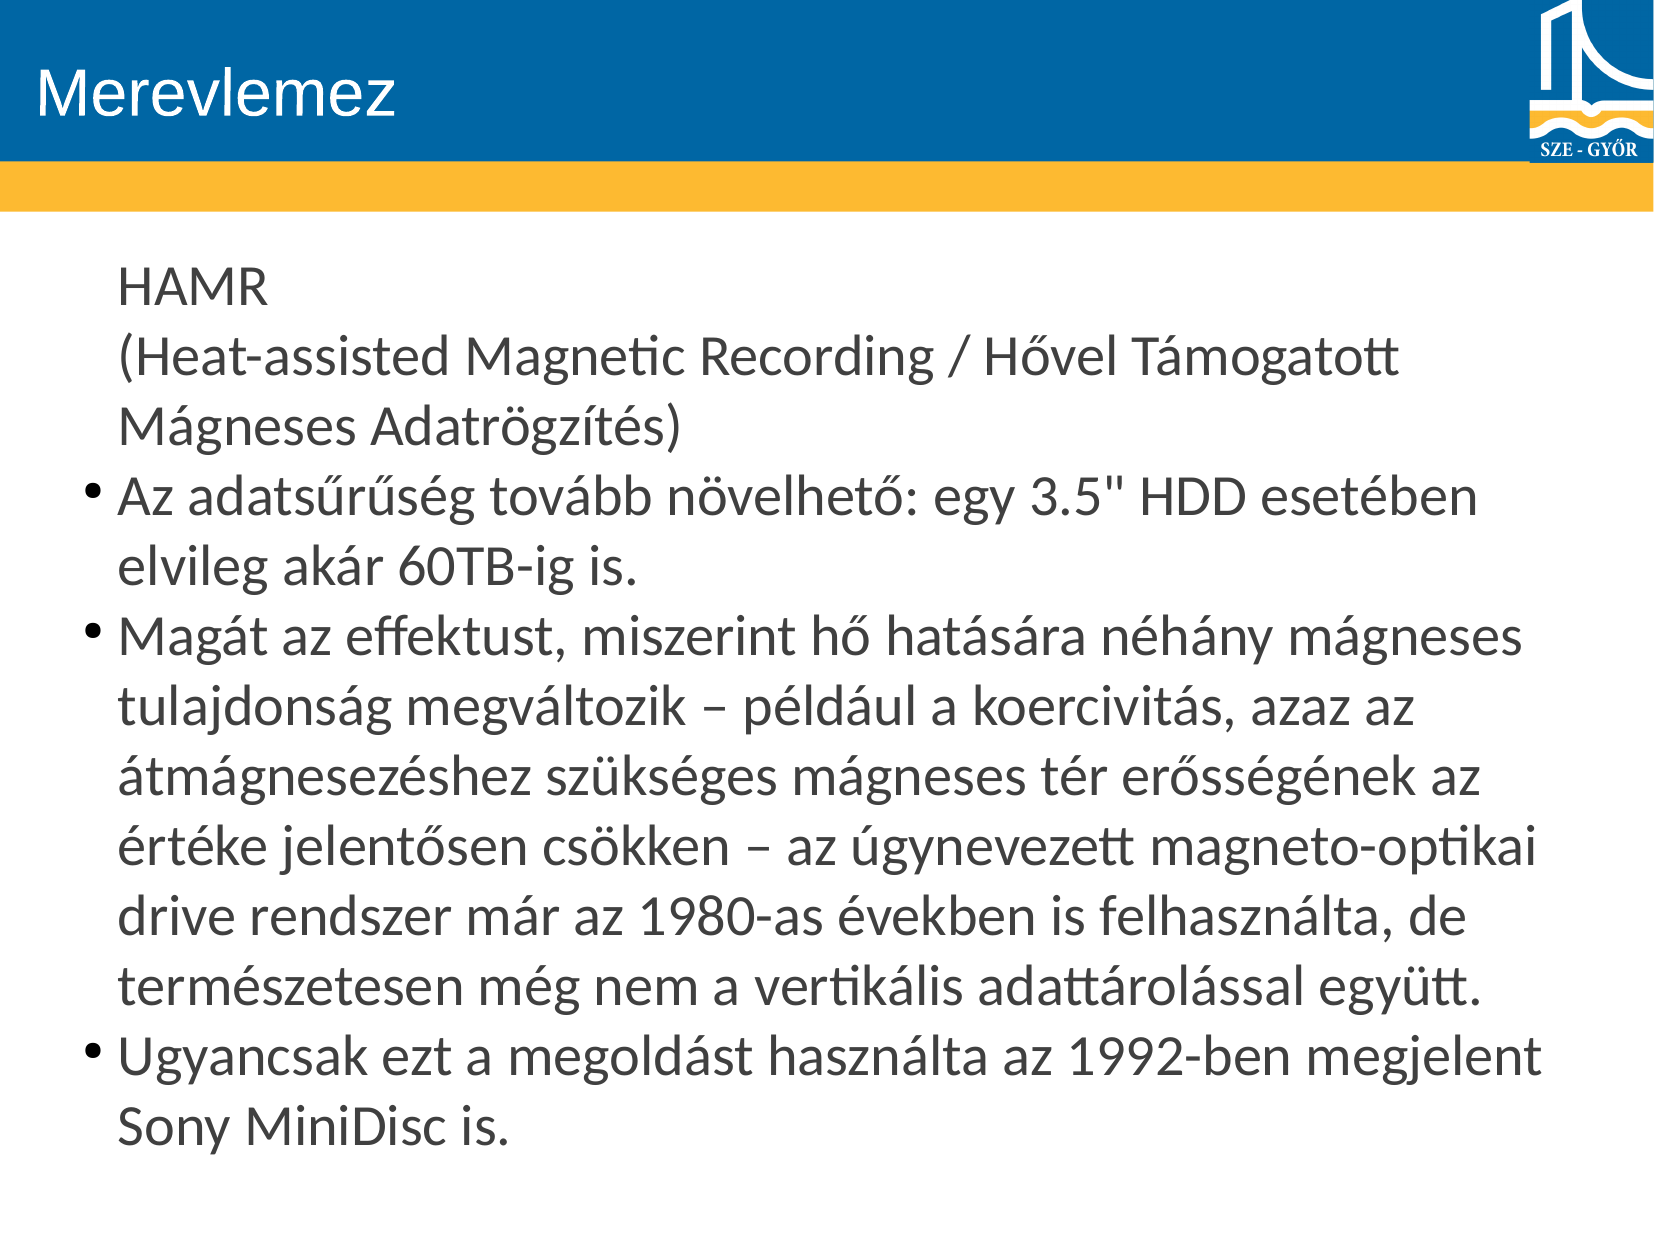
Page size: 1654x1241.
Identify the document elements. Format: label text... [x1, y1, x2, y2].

text_box Merevlemez [34, 48, 1524, 144]
text_box HAMR (Heat-assisted Magnetic Recording / Hővel Támogatott Mágneses Adatrögzítés) Az adatsűrűség tovább növelhető: egy 3.5" HDD esetében elvileg akár 60TB-ig is. Magát az effektust, miszerint hő hatására néhány mágneses tulajdonság megváltozik – például a koercivitás, azaz az átmágnesezéshez szükséges mágneses tér erősségének az értéke jelentősen csökken – az úgynevezett magneto-optikai drive rendszer már az 1980-as években is felhasználta, de természetesen még nem a vertikális adattárolással együtt. Ugyancsak ezt a megoldást használta az 1992-ben megjelent Sony MiniDisc is. [82, 247, 1571, 1198]
picture [1529, 0, 1654, 163]
